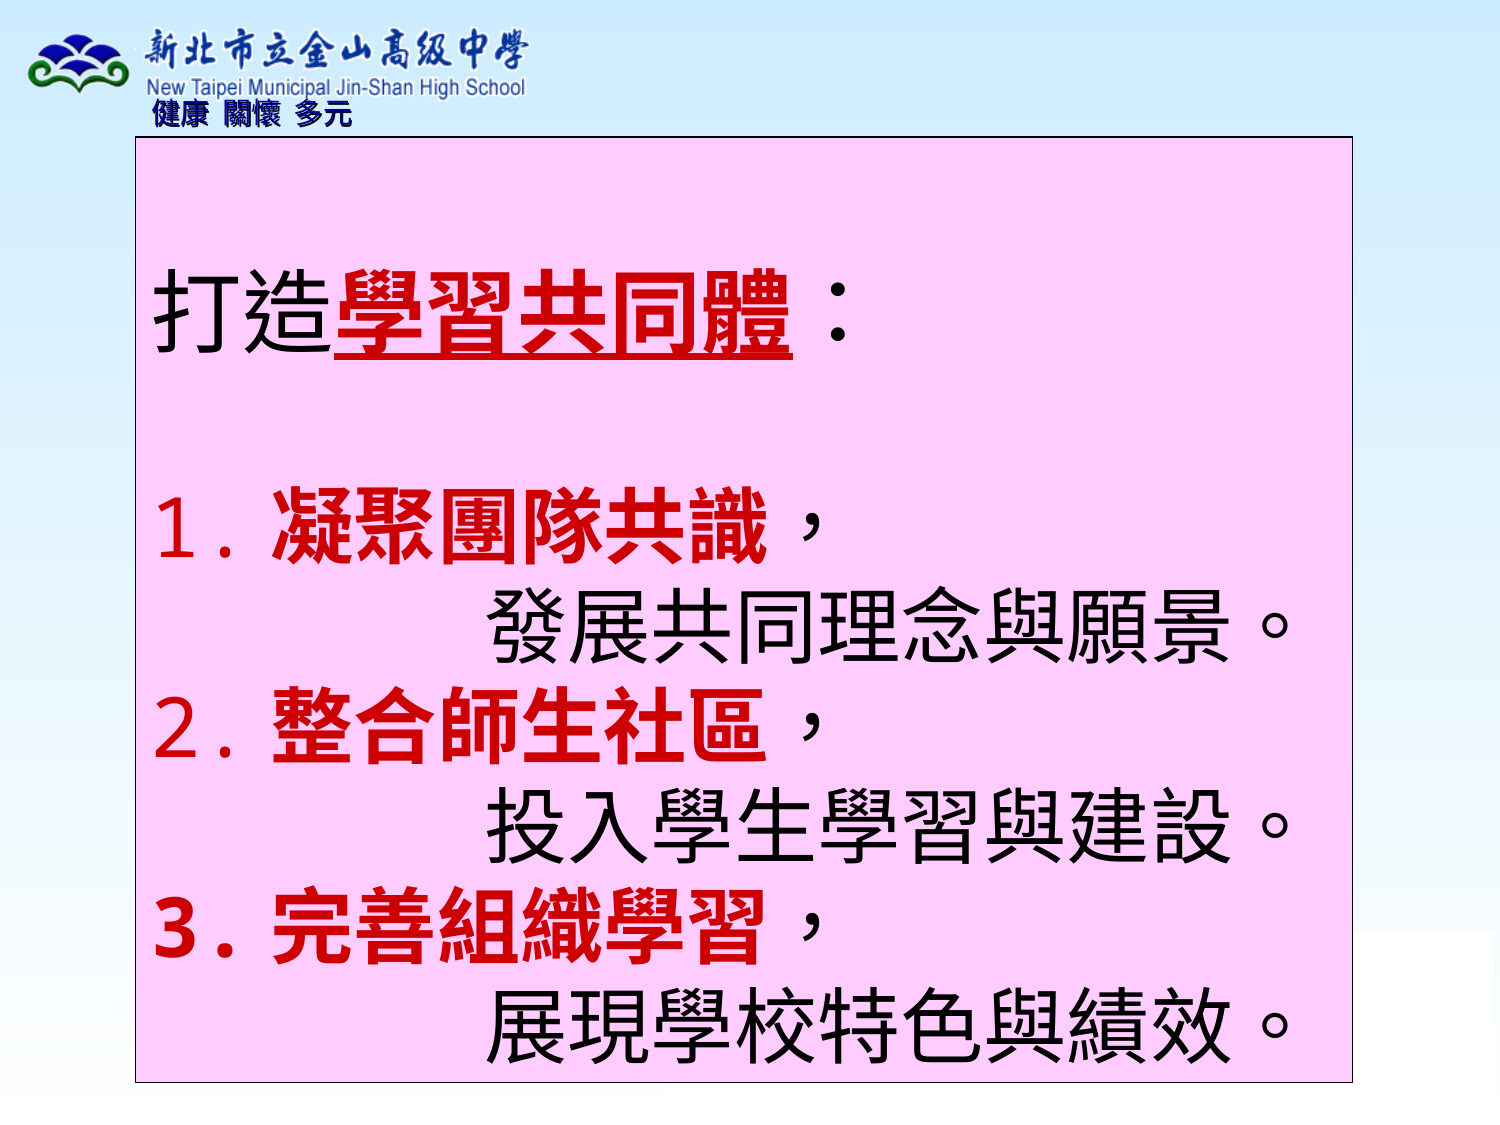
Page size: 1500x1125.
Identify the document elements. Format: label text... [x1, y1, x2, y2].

title 打造學習共同體： 1.凝聚團隊共識， 發展共同理念與願景。 2.整合師生社區， 投入學生學習與建設。 3.完善組織學習， 展現學校特色與績效。 [135, 137, 1353, 1083]
text_box [1074, 1024, 1426, 1103]
